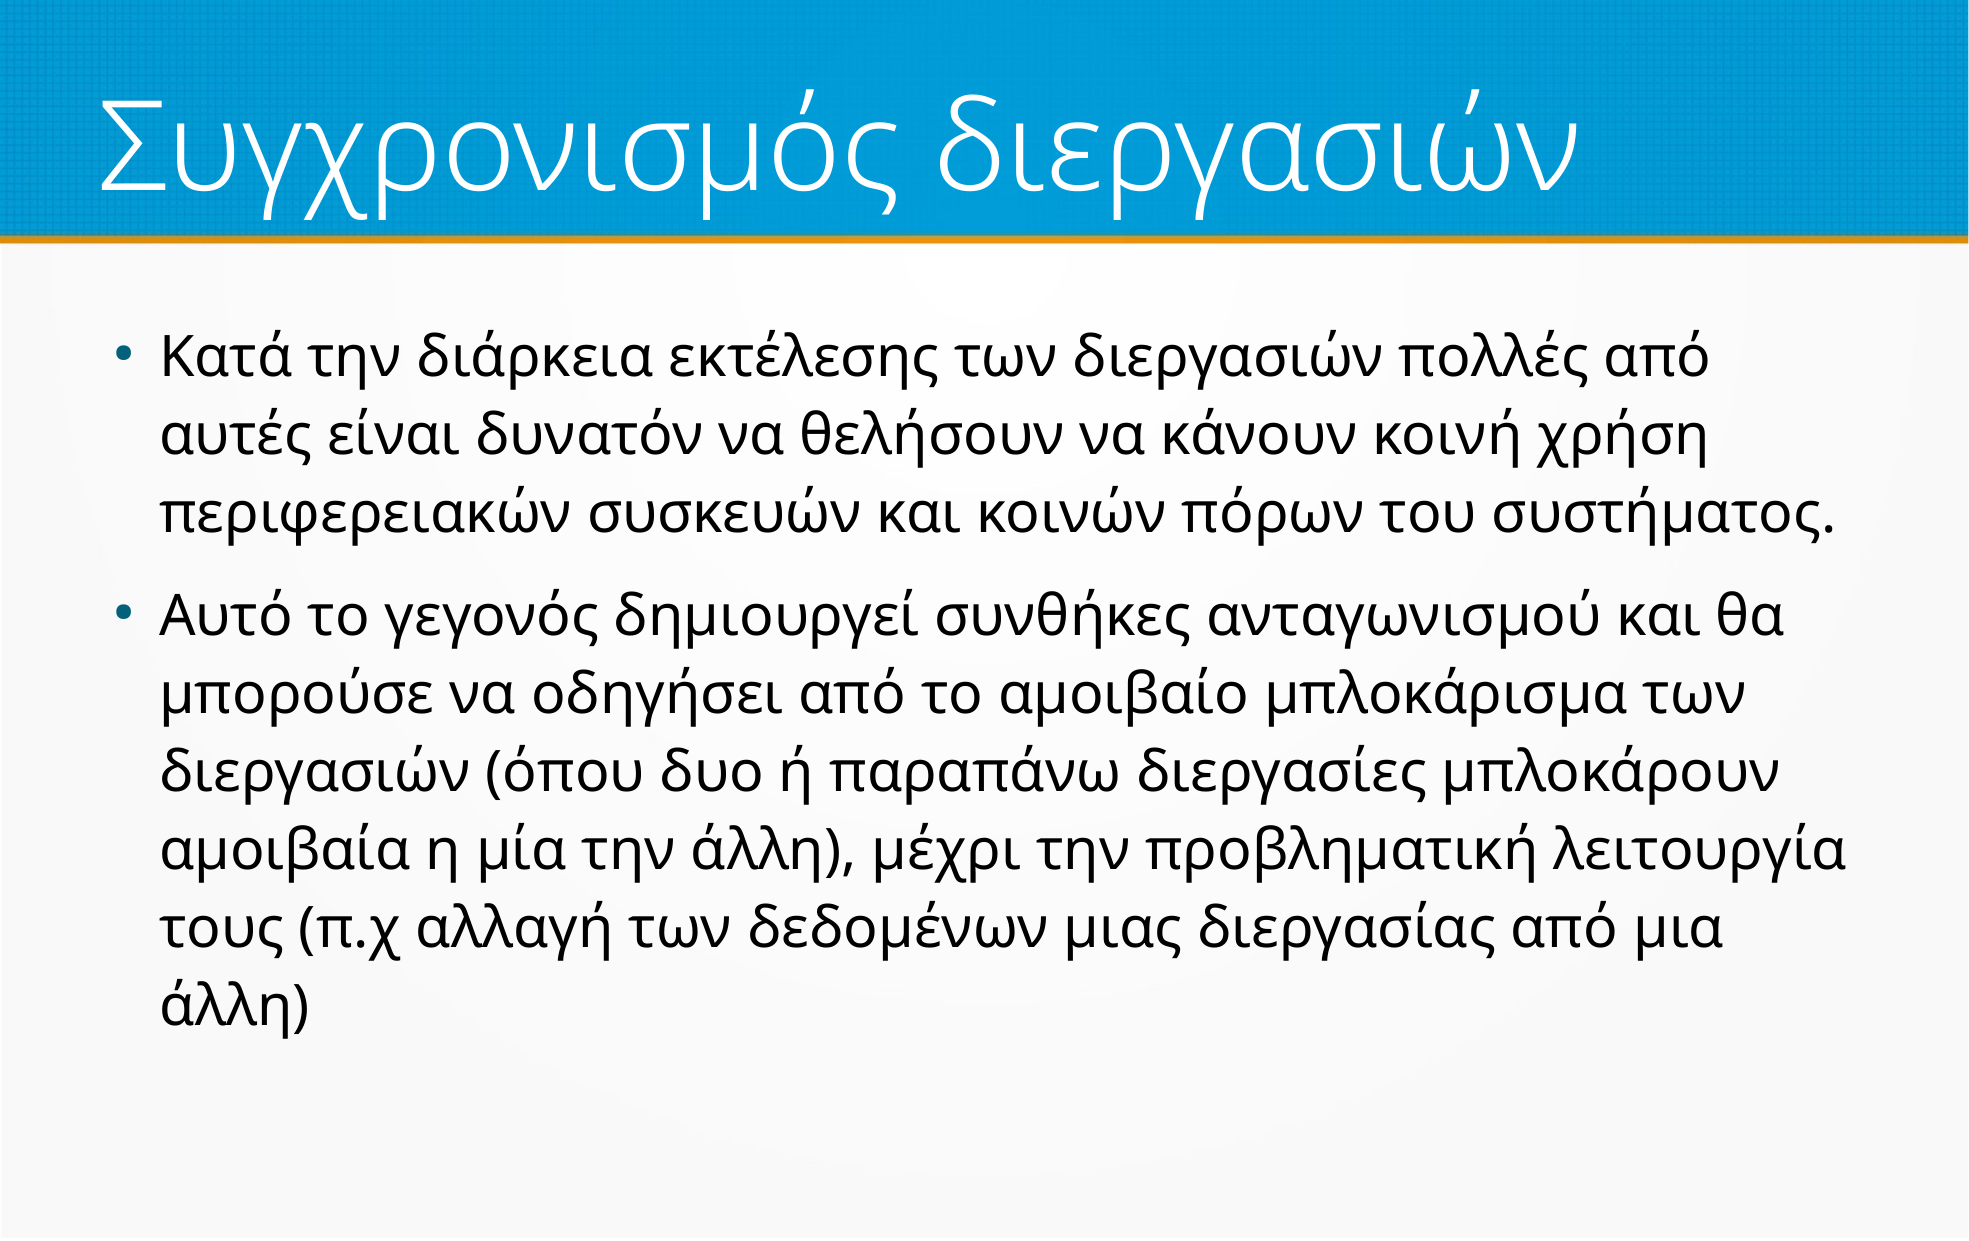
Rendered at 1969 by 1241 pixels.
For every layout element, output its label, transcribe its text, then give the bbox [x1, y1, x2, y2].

list Κατά την διάρκεια εκτέλεσης των διεργασιών πολλές από αυτές είναι δυνατόν να θελήσουν να κάνουν κοινή χρήση περιφερειακών συσκευών και κοινών πόρων του συστήματος. Αυτό το γεγονός δημιουργεί συνθήκες ανταγωνισμού και θα μπορούσε να οδηγήσει από το αμοιβαίο μπλοκάρισμα των διεργασιών (όπου δυο ή παραπάνω διεργασίες μπλοκάρουν αμοιβαία η μία την άλλη), μέχρι την προβληματική λειτουργία τους (π.χ αλλαγή των δεδομένων μιας διεργασίας από μια άλλη) [98, 315, 1861, 1081]
title Συγχρονισμός διεργασιών [98, 19, 1870, 227]
picture [0, 233, 1969, 1241]
